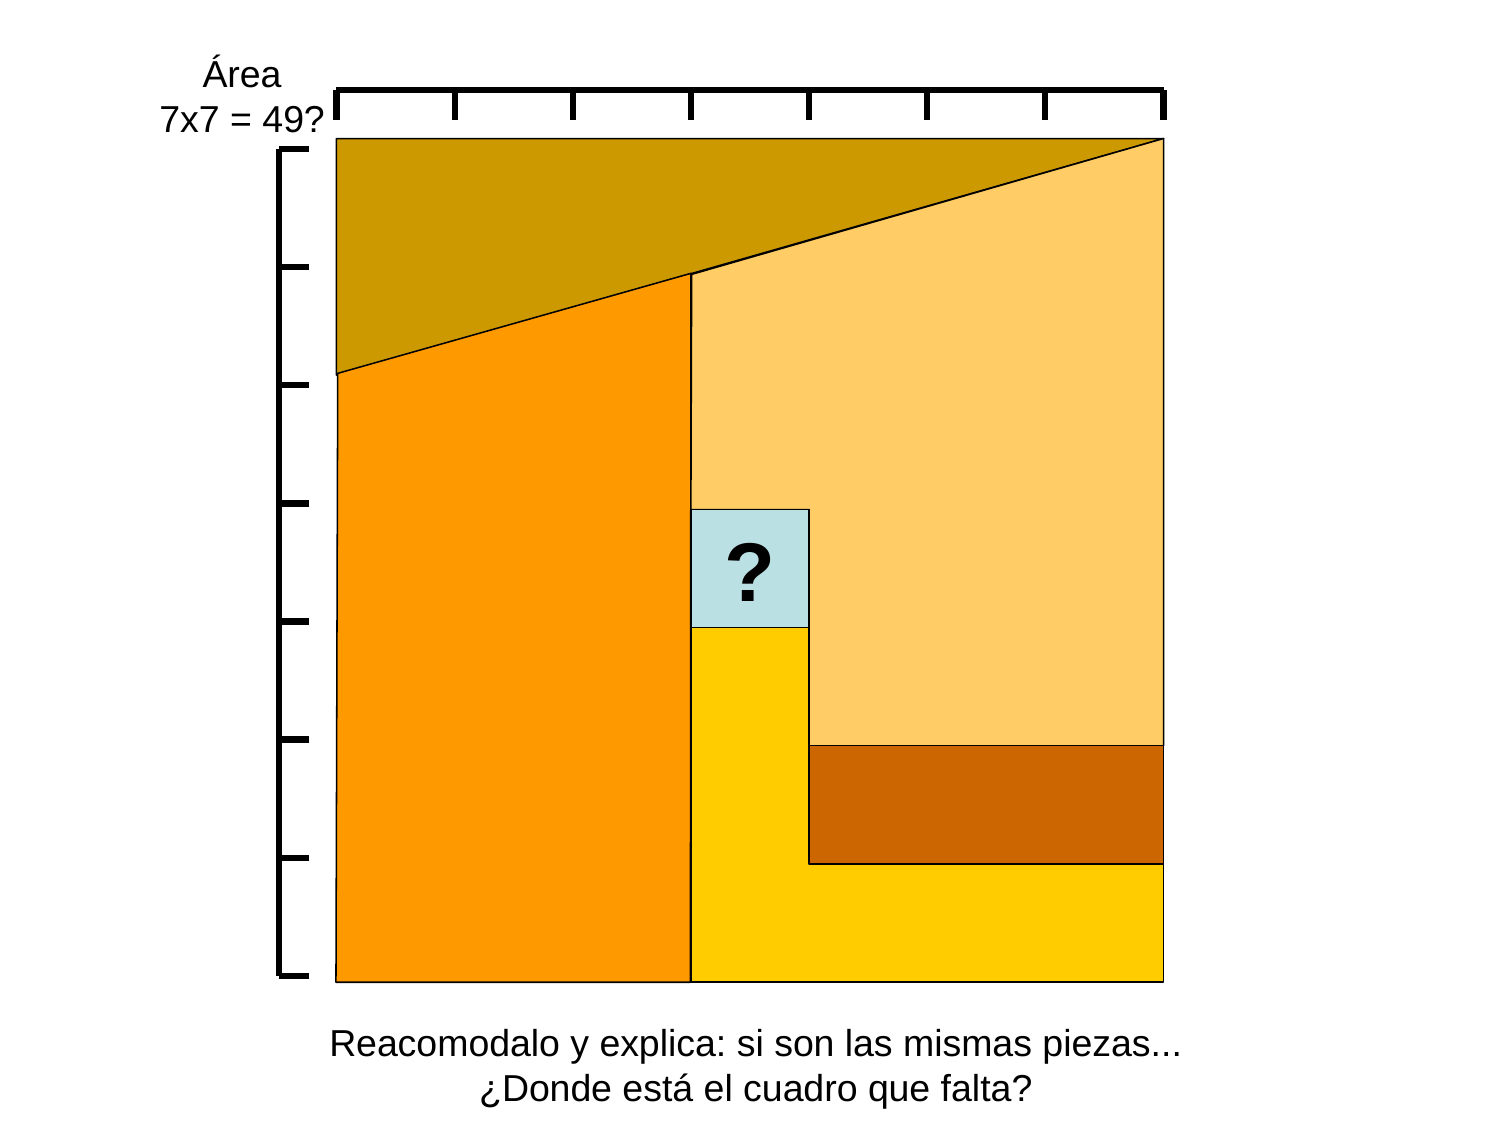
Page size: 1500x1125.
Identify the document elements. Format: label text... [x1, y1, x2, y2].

text_box [335, 138, 1164, 983]
text_box Reacomodalo y explica: si son las mismas piezas... ¿Donde está el cuadro que falta? [100, 1011, 1412, 1117]
text_box Área 7x7 = 49? [141, 42, 343, 149]
text_box ? [690, 509, 810, 628]
